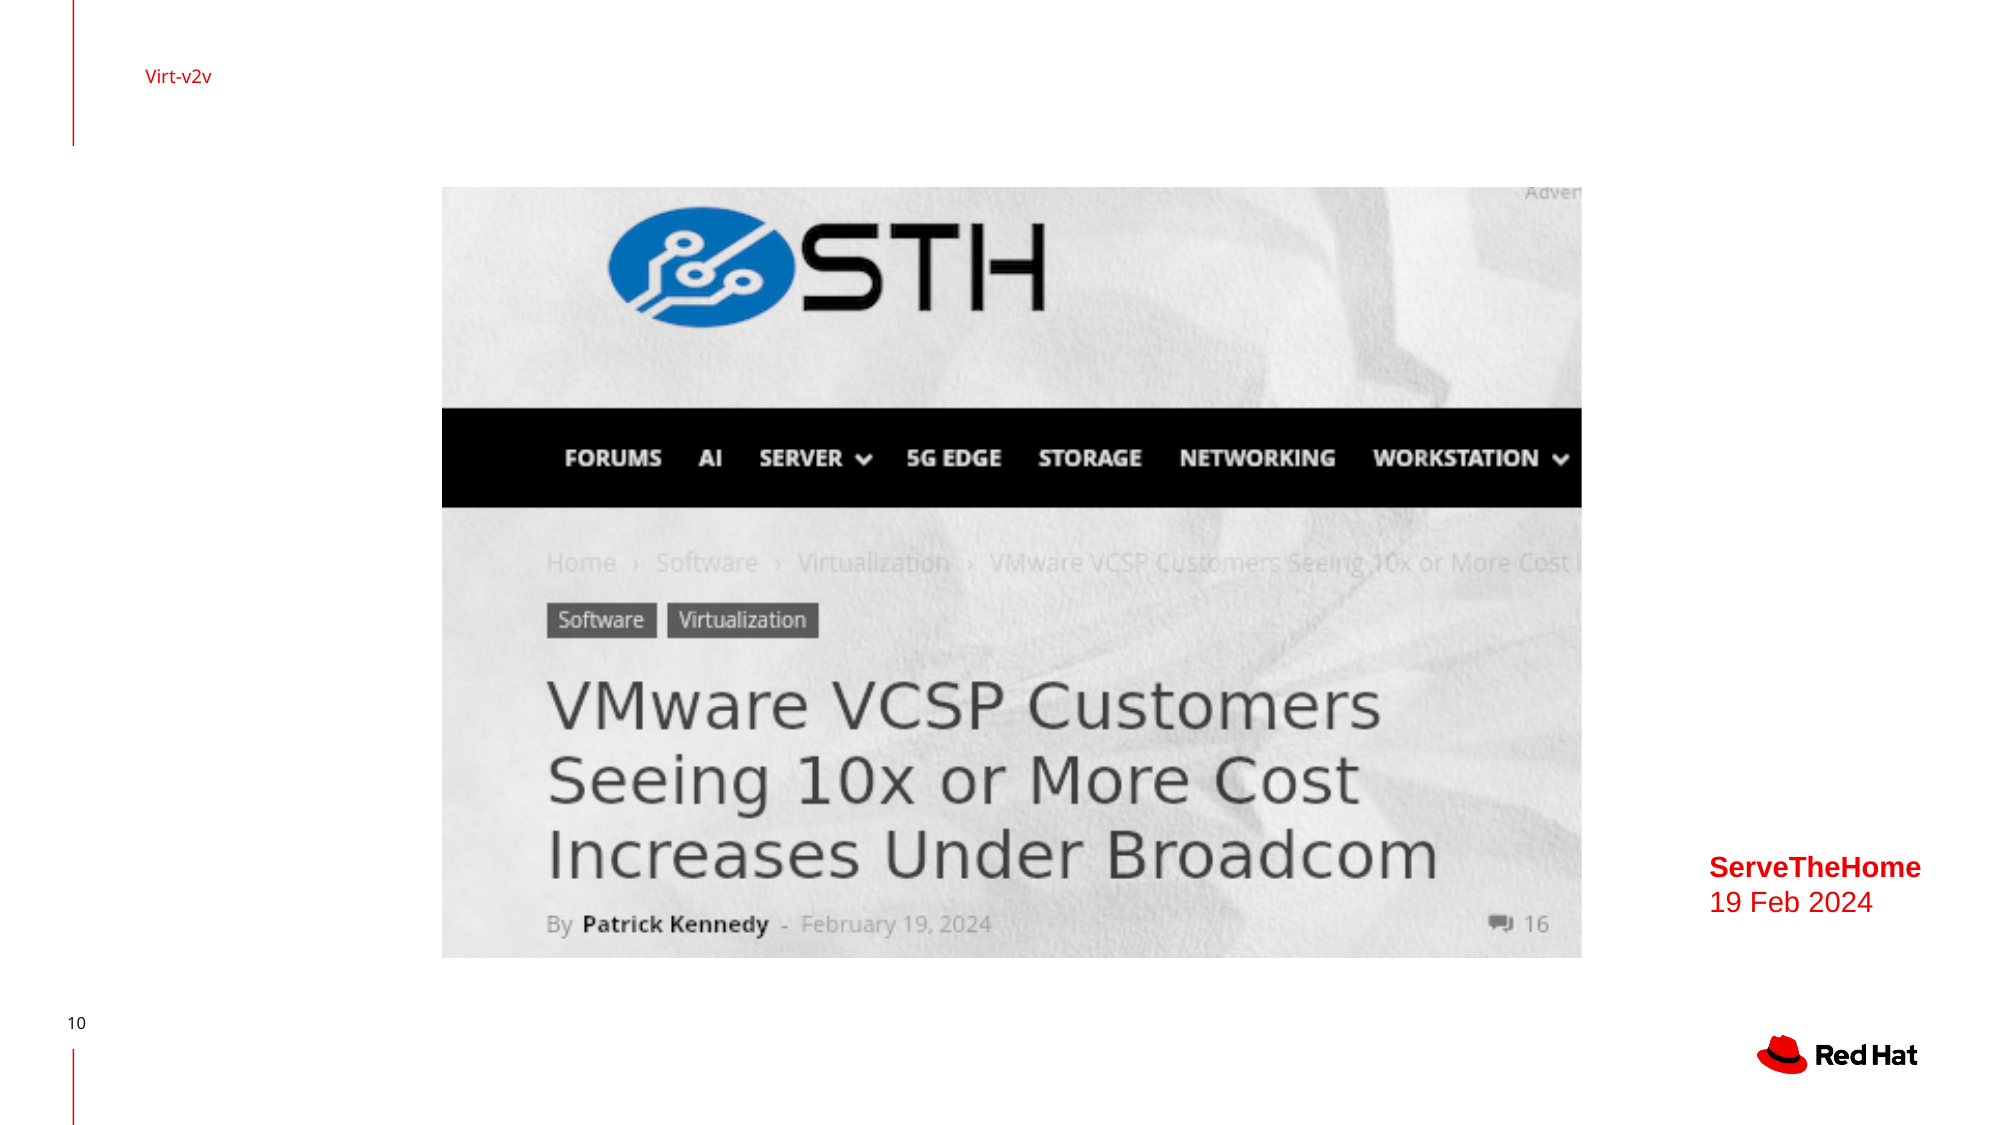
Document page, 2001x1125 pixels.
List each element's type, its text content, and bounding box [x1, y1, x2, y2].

picture [1757, 1035, 1918, 1074]
text_box Virt-v2v [73, 9, 918, 144]
picture [442, 187, 1582, 958]
text_box ServeTheHome 19 Feb 2024 [1694, 840, 1959, 968]
